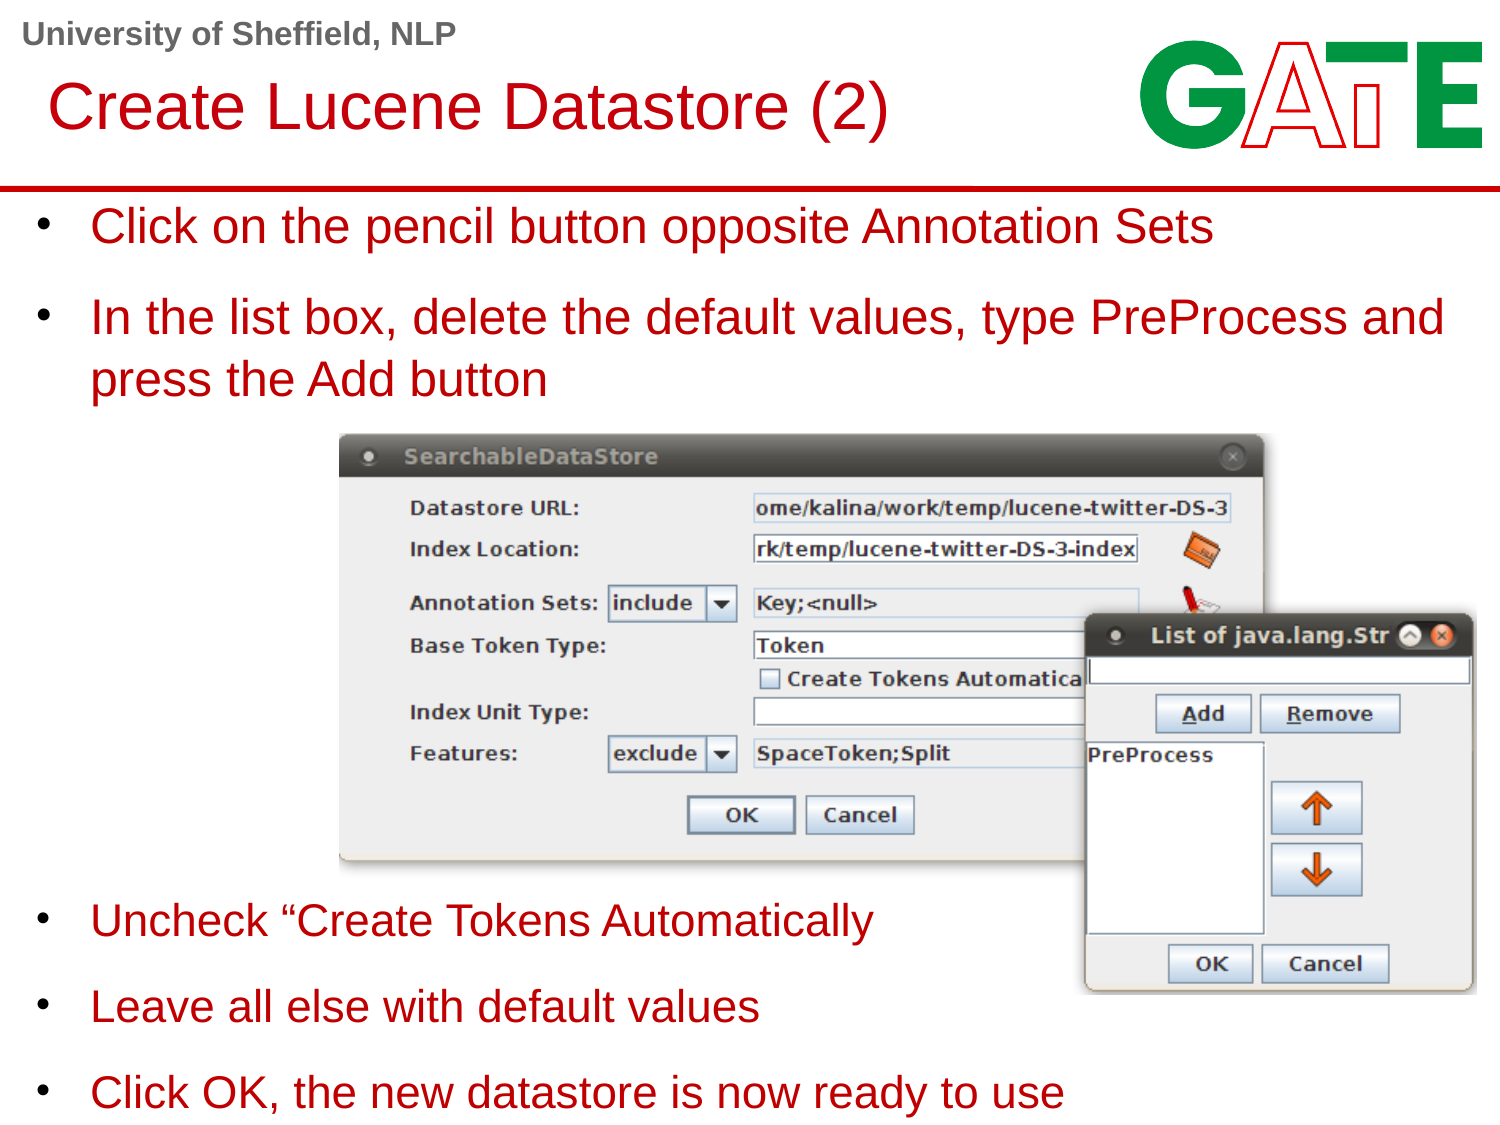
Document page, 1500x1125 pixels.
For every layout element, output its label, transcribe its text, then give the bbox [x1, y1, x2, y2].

text_box Click on the pencil button opposite Annotation Sets In the list box, delete the default values, type PreProcess and press the Add button Uncheck “Create Tokens Automatically Leave all else with default values Click OK, the new datastore is now ready to use [35, 192, 1488, 1118]
text_box Create Lucene Datastore (2) [47, 47, 1267, 168]
picture [1133, 23, 1489, 166]
